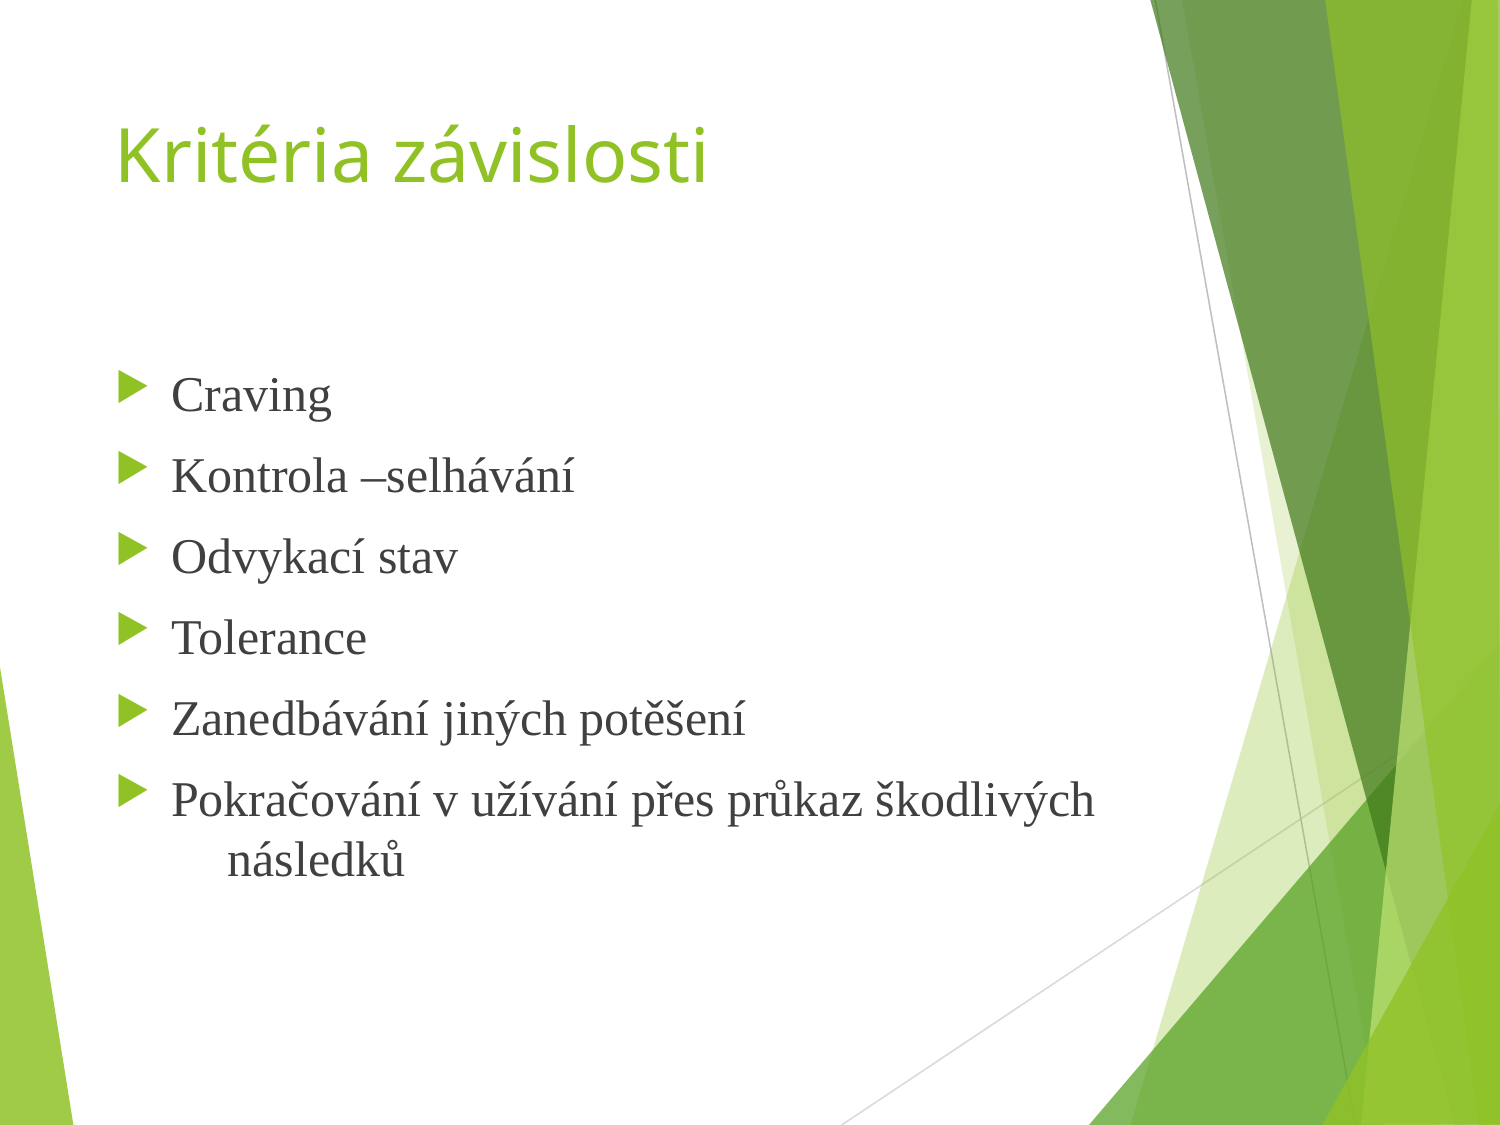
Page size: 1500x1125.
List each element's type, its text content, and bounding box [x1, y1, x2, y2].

list Craving Kontrola –selhávání Odvykací stav Tolerance Zanedbávání jiných potěšení Pokračování v užívání přes průkaz škodlivých následků [99, 354, 1142, 992]
title Kritéria závislosti [99, 99, 1142, 317]
